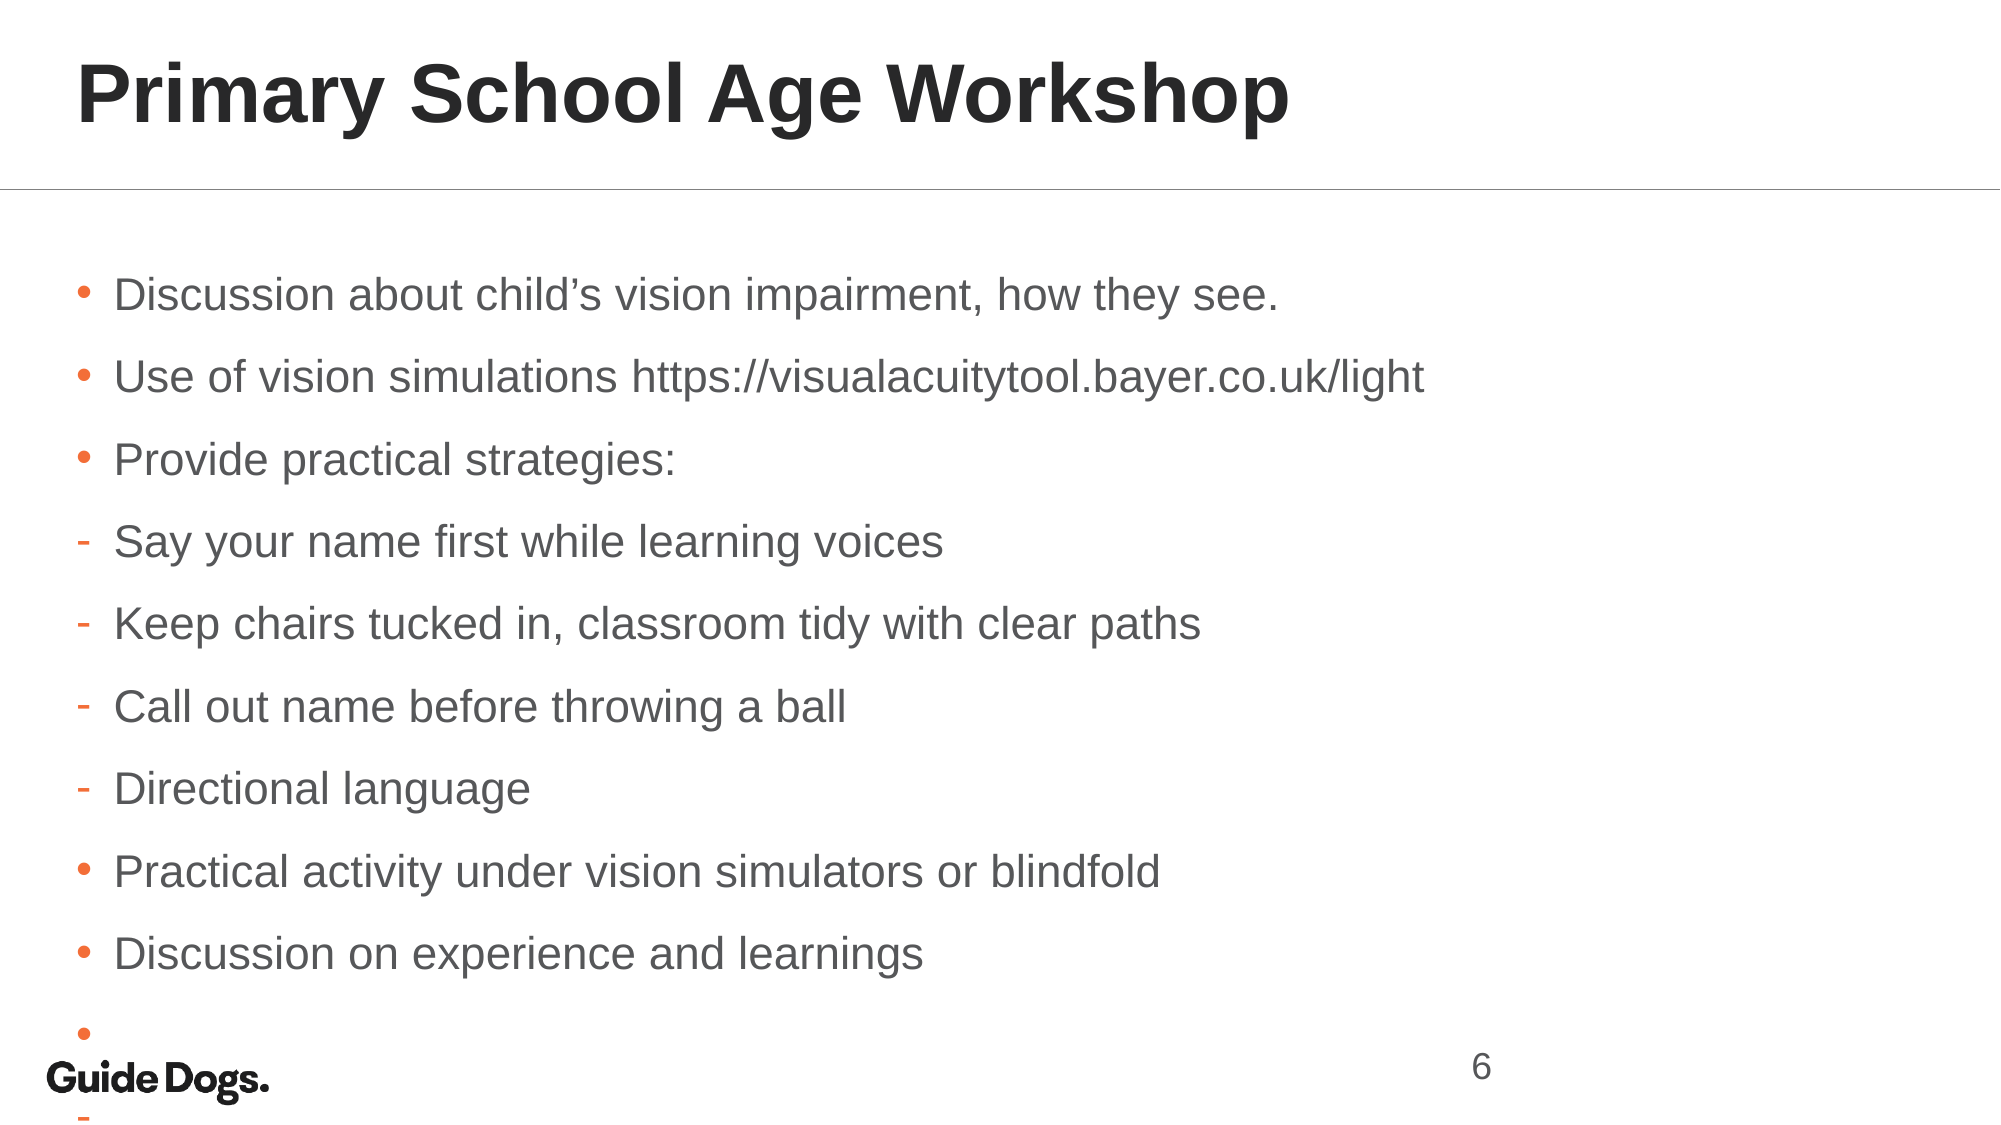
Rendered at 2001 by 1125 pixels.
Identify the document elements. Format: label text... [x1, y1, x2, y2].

title Primary School Age Workshop [61, 30, 1907, 160]
text_box [1456, 1034, 1907, 1095]
list Discussion about child’s vision impairment, how they see. Use of vision simulations https://visualacuitytool.bayer.co.uk/light Provide practical strategies: Say your name first while learning voices Keep chairs tucked in, classroom tidy with clear paths Call out name before throwing a ball Directional language Practical activity under vision simulators or blindfold Discussion on experience and learnings [61, 229, 1907, 995]
